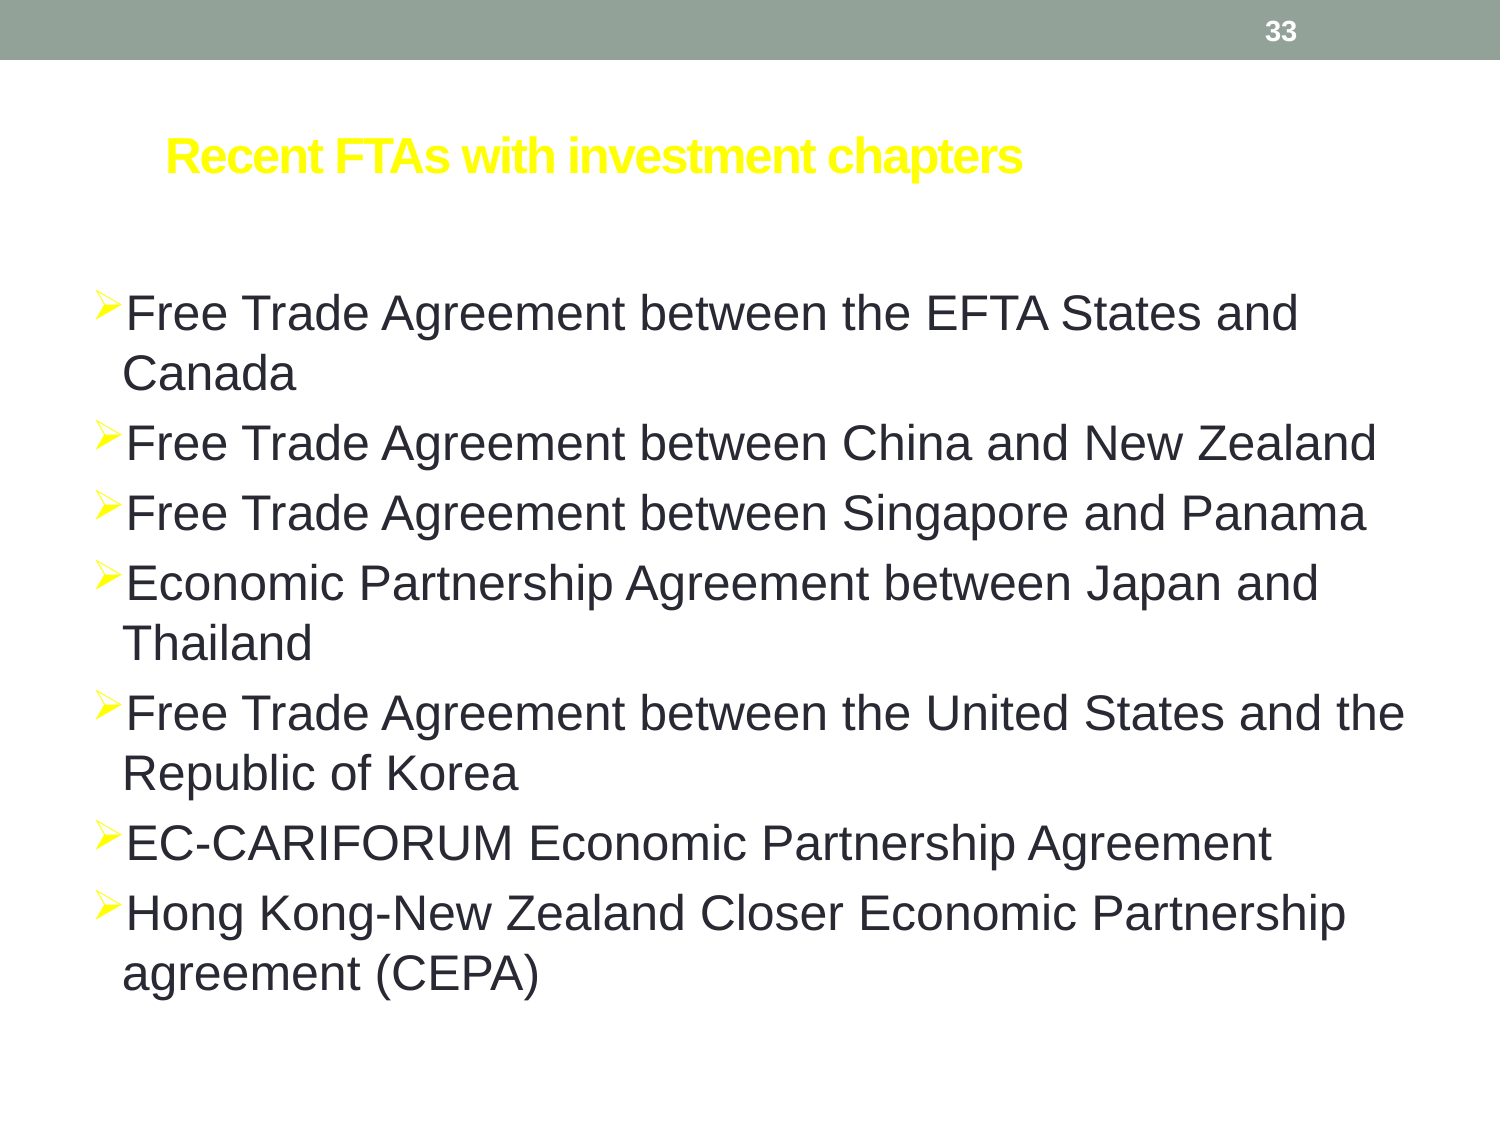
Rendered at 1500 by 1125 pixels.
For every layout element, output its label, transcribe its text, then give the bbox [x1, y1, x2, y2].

title Recent FTAs with investment chapters [150, 54, 1500, 192]
list Free Trade Agreement between the EFTA States and Canada Free Trade Agreement between China and New Zealand Free Trade Agreement between Singapore and Panama Economic Partnership Agreement between Japan and Thailand Free Trade Agreement between the United States and the Republic of Korea EC-CARIFORUM Economic Partnership Agreement Hong Kong-New Zealand Closer Economic Partnership agreement (CEPA) [76, 132, 1427, 1125]
slide_number <編號> [1250, 3, 1425, 54]
